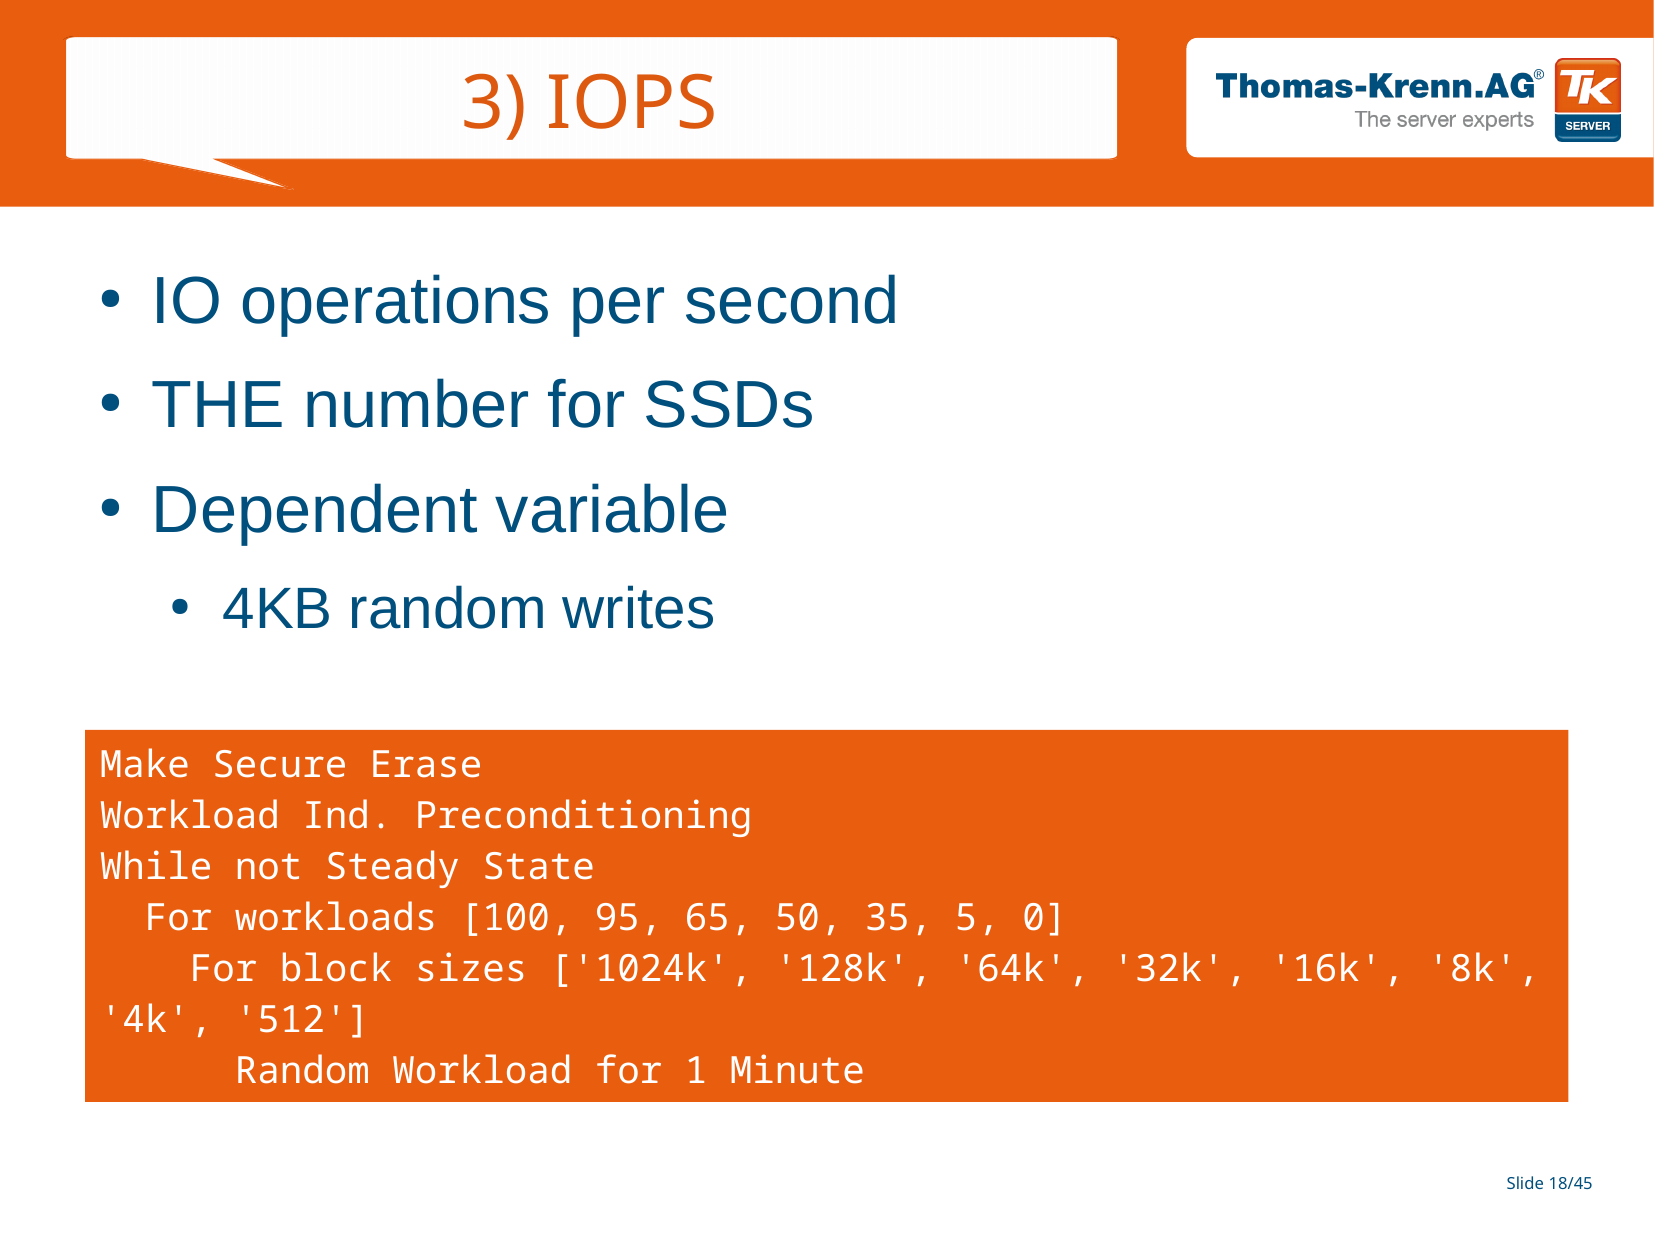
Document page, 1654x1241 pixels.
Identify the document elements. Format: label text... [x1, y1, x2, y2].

picture [63, 36, 1120, 190]
list IO operations per second THE number for SSDs Dependent variable 4KB random writes [81, 263, 1570, 1092]
picture [1216, 58, 1621, 142]
title 3) IOPS [69, 35, 1110, 165]
